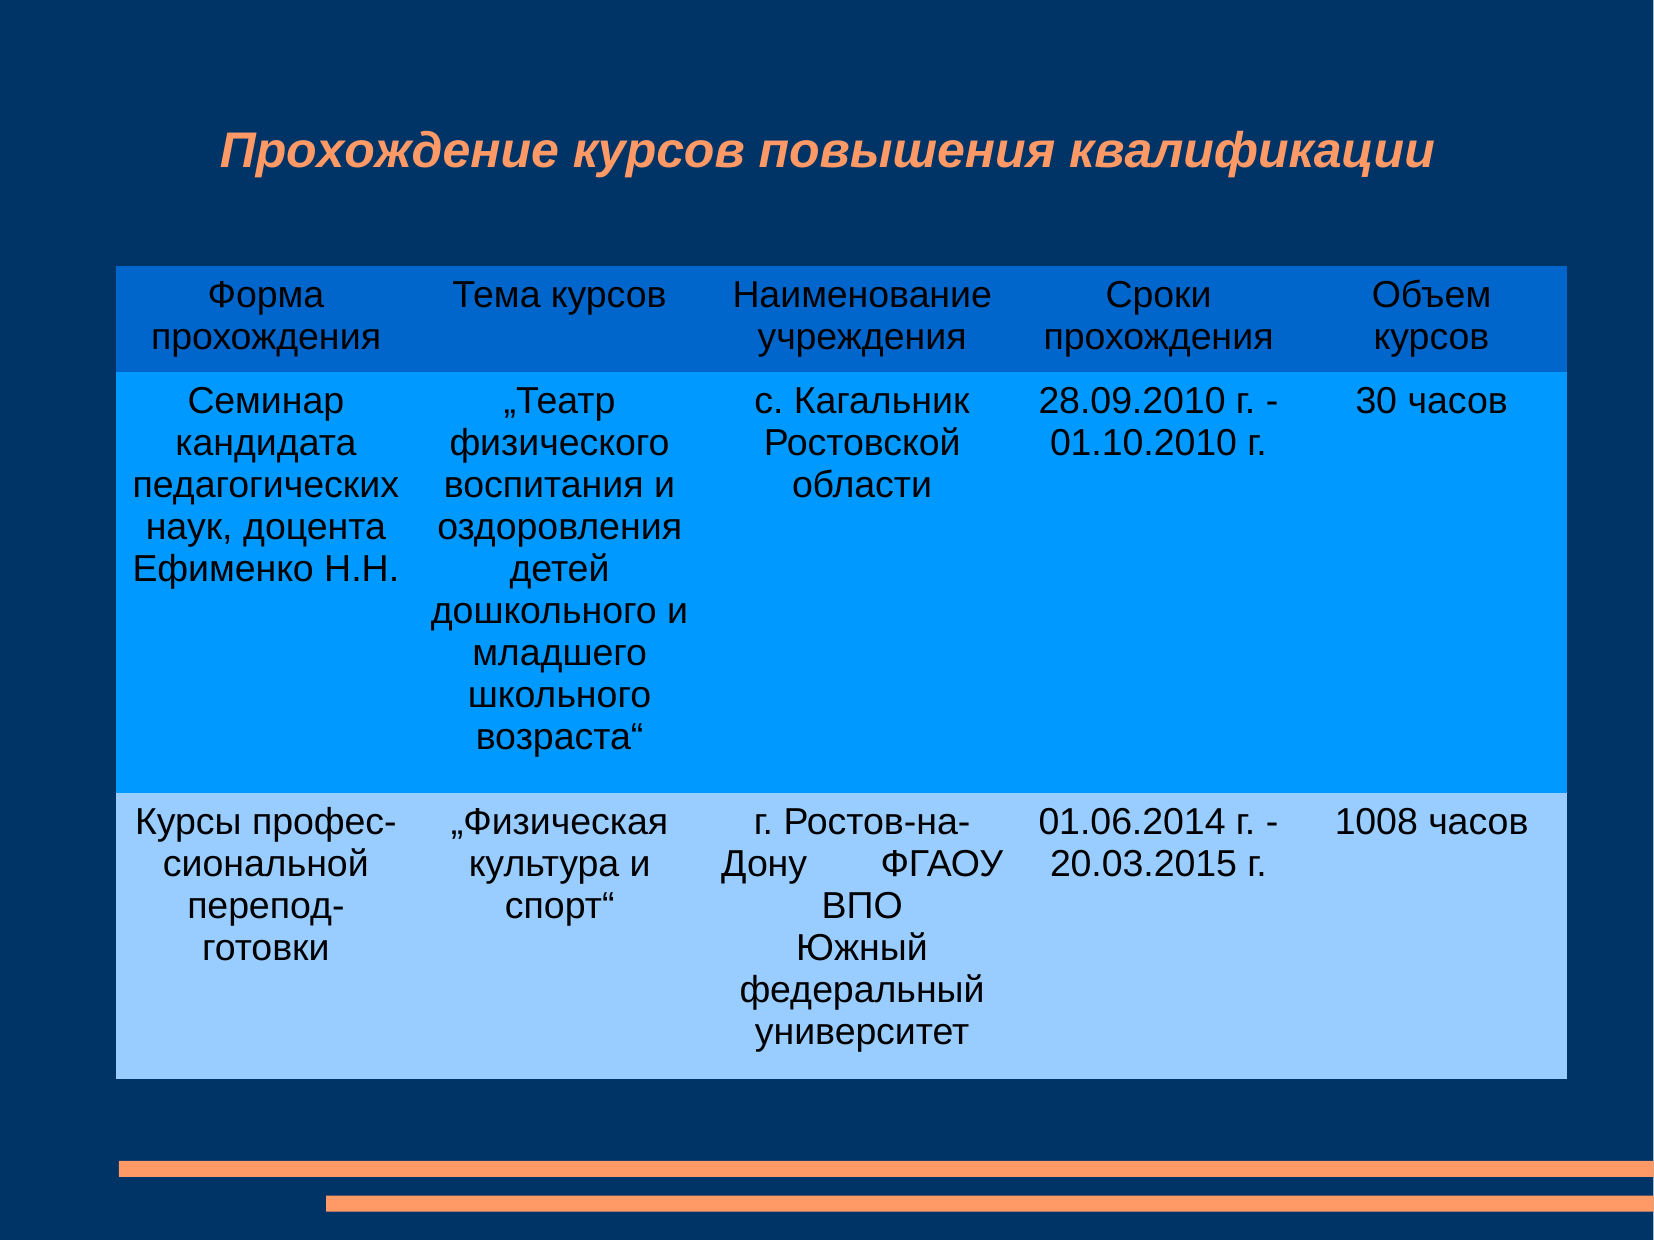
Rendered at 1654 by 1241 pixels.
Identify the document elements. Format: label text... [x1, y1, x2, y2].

table_header Объем курсов [1296, 266, 1567, 372]
table_cell г. Ростов-на-Дону ФГАОУ ВПО Южный федеральный университет [704, 793, 1021, 1079]
table_header Форма прохождения [116, 266, 416, 372]
table_header Сроки прохождения [1021, 266, 1296, 372]
table_cell 1008 часов [1296, 793, 1567, 1079]
table_cell 28.09.2010 г. - 01.10.2010 г. [1021, 372, 1296, 793]
title Прохождение курсов повышения квалификации [121, 46, 1534, 254]
table_cell 30 часов [1296, 372, 1567, 793]
table_cell „Физическая культура и спорт“ [416, 793, 704, 1079]
table_cell 01.06.2014 г. - 20.03.2015 г. [1021, 793, 1296, 1079]
table_cell Курсы профес-сиональной перепод-готовки [116, 793, 416, 1079]
table_header Тема курсов [416, 266, 704, 372]
table_cell с. Кагальник Ростовской области [704, 372, 1021, 793]
table_header Наименование учреждения [704, 266, 1021, 372]
table_cell Семинар кандидата педагогических наук, доцента Ефименко Н.Н. [116, 372, 416, 793]
table_cell „Театр физического воспитания и оздоровления детей дошкольного и младшего школьного возраста“ [416, 372, 704, 793]
